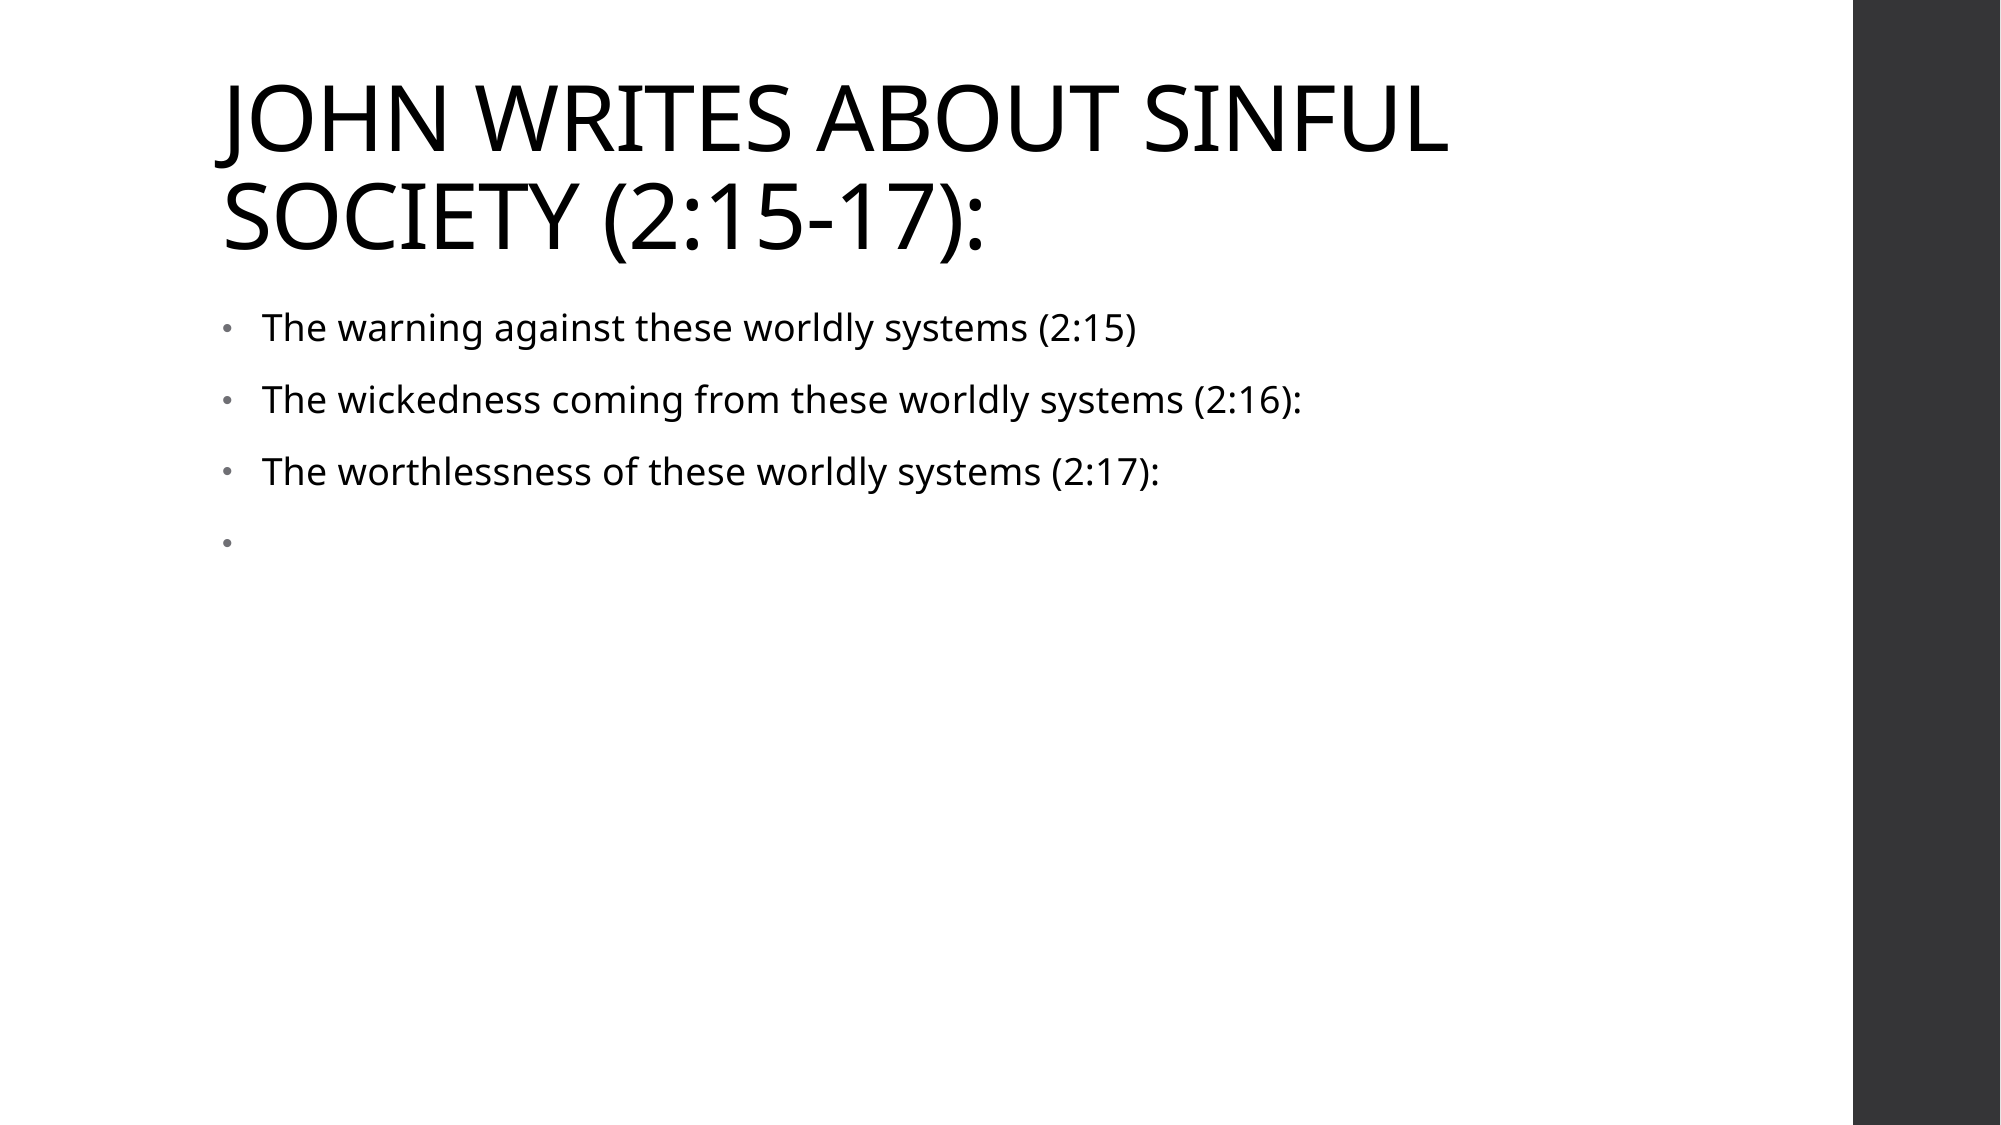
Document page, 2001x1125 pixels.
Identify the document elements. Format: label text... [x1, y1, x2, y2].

title JOHN WRITES ABOUT SINFUL SOCIETY (2:15-17): [206, 60, 1797, 278]
list The warning against these worldly systems (2:15) The wickedness coming from these worldly systems (2:16): The worthlessness of these worldly systems (2:17): [206, 299, 1617, 1014]
